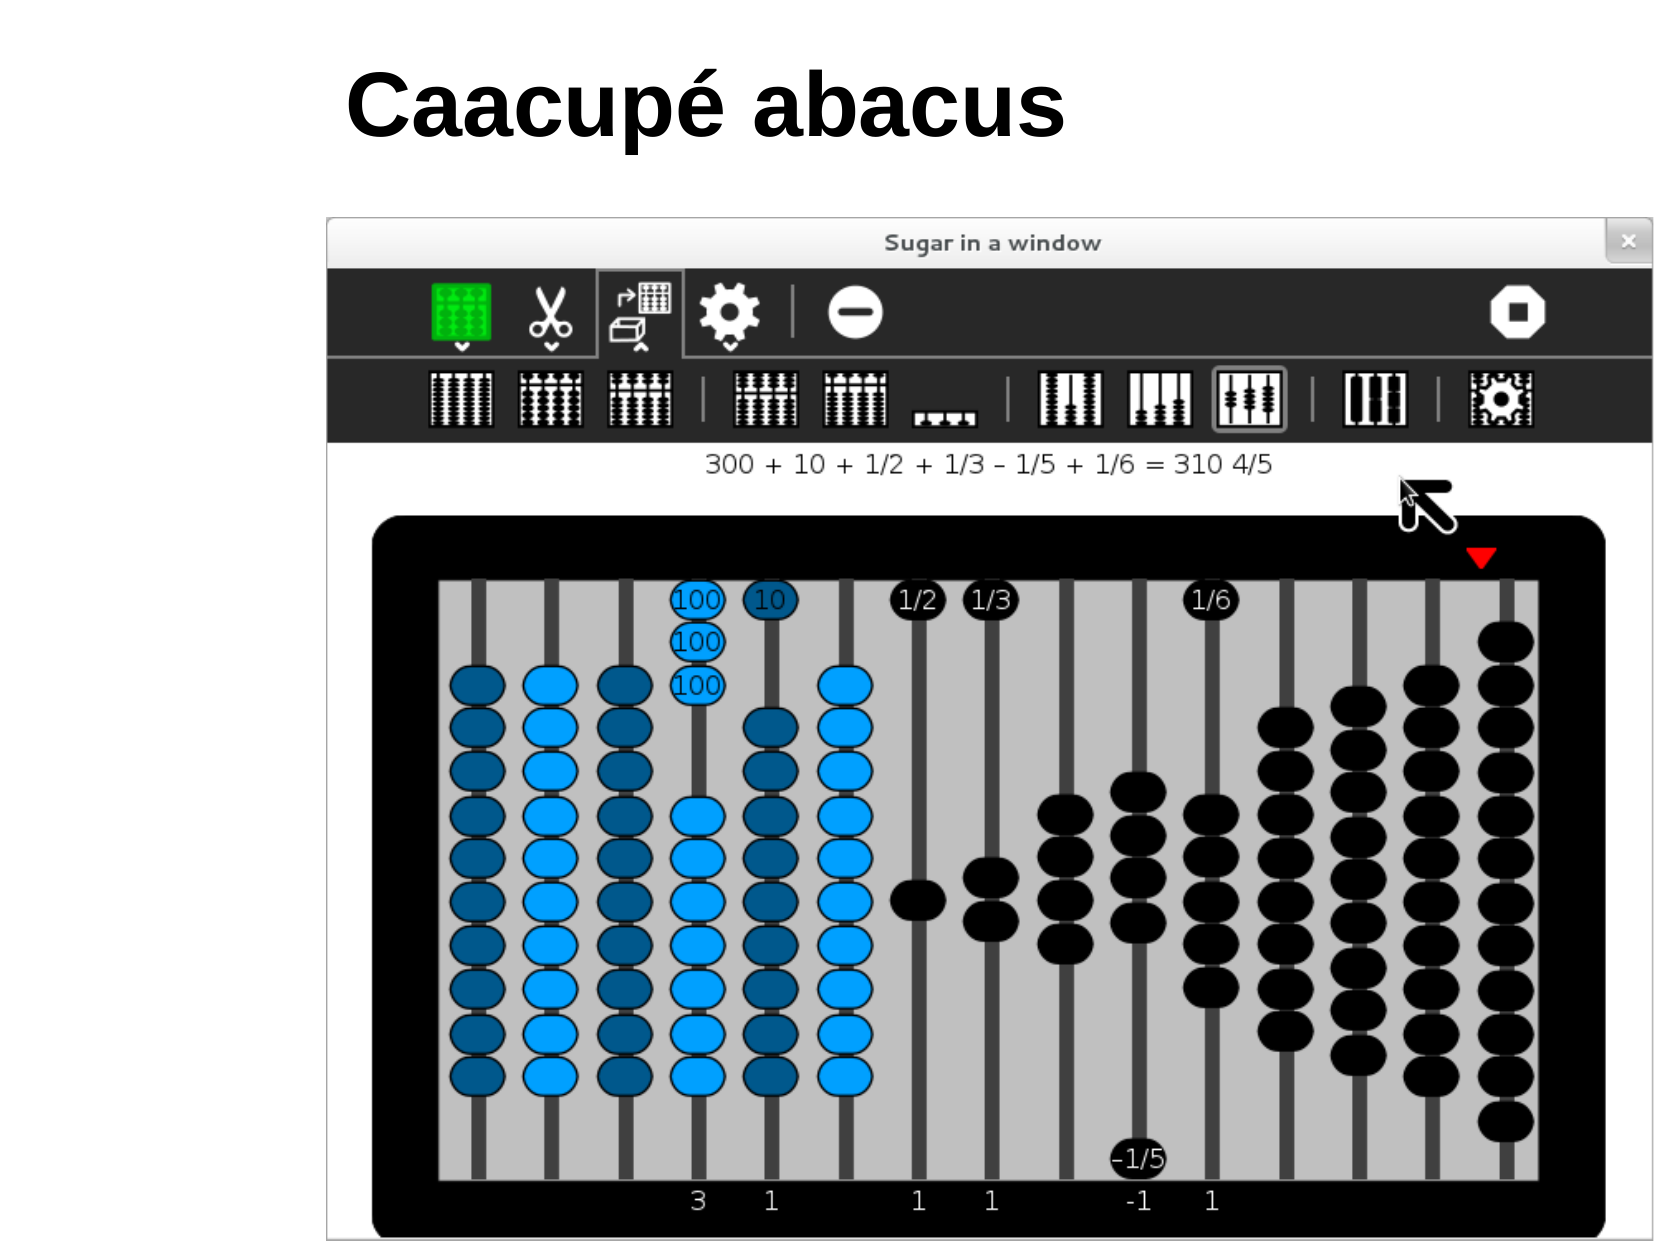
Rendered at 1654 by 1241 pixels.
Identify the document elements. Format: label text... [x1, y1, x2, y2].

picture [326, 217, 1654, 1241]
title Caacupé abacus [345, 0, 1654, 211]
